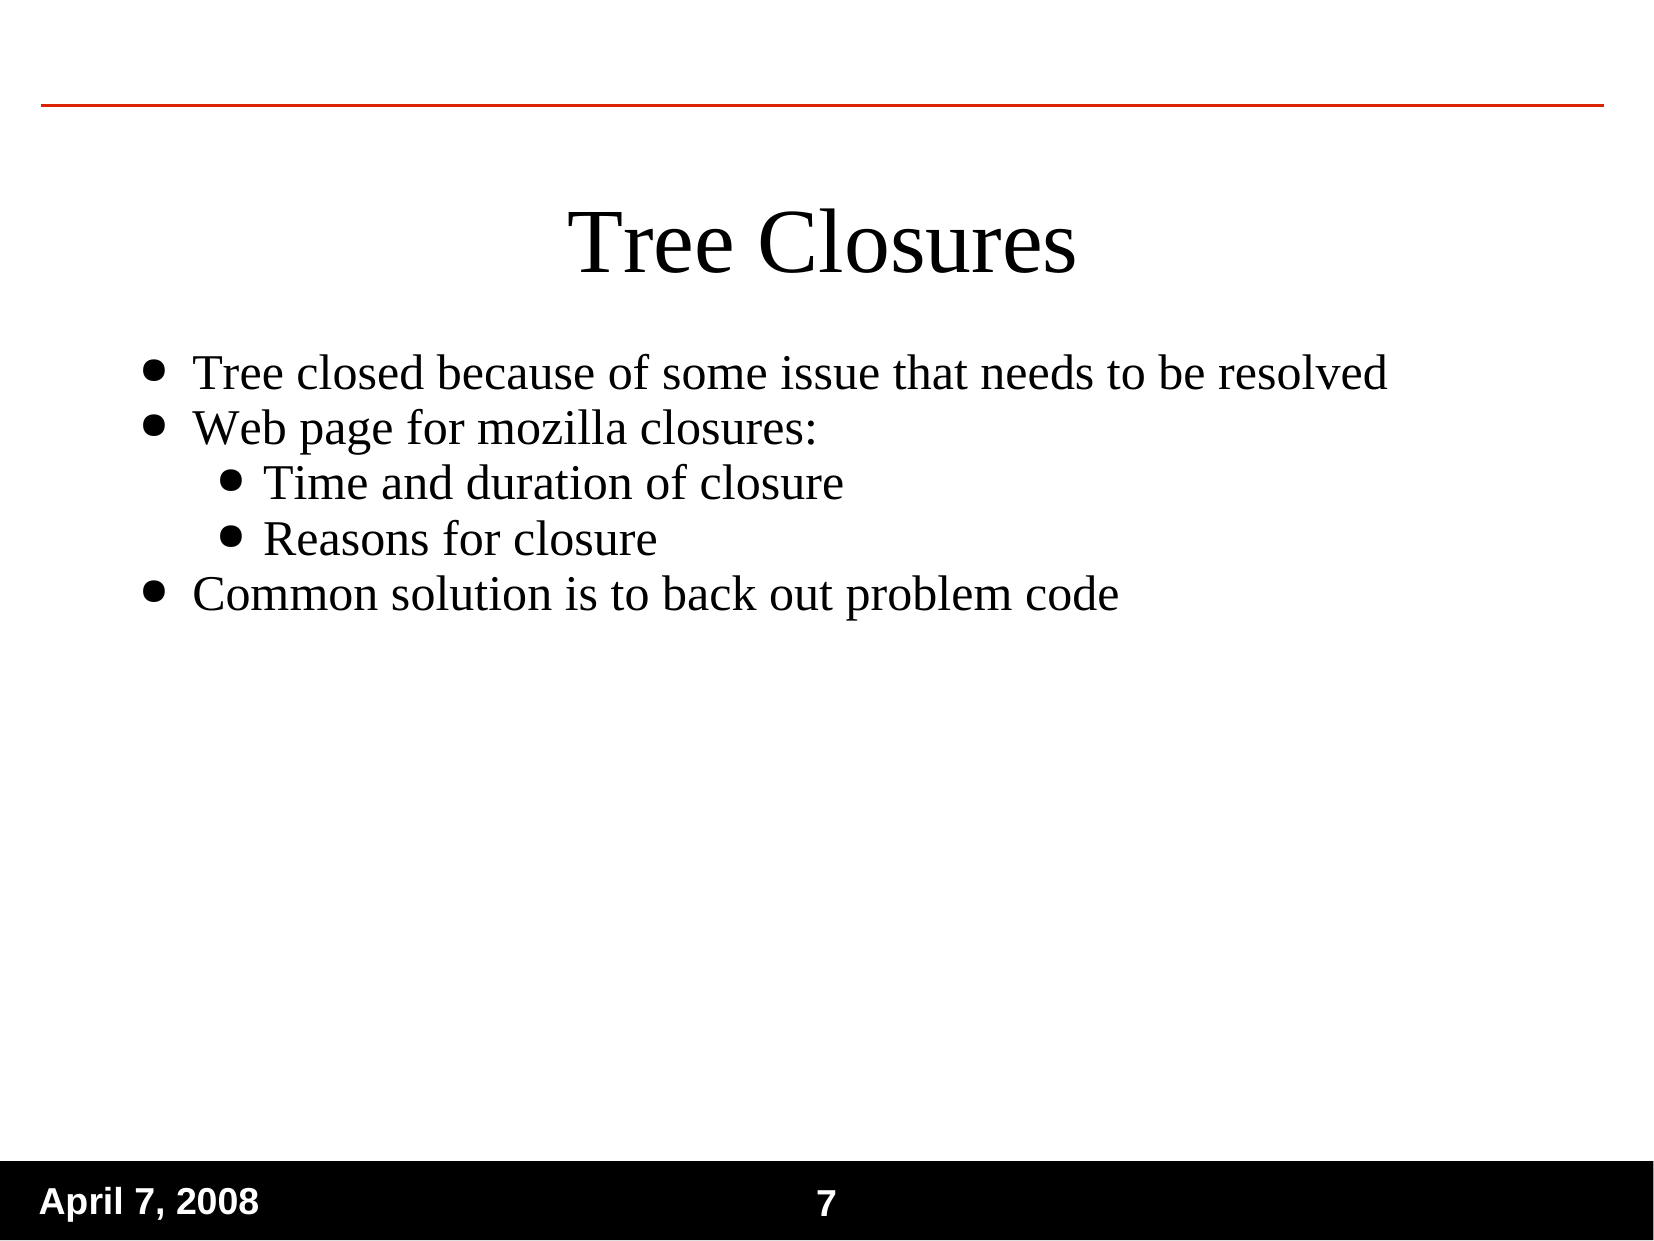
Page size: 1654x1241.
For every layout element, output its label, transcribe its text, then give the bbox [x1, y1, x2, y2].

list Tree closed because of some issue that needs to be resolved Web page for mozilla closures: Time and duration of closure Reasons for closure Common solution is to back out problem code [121, 344, 1534, 1127]
title Tree Closures [117, 137, 1530, 346]
